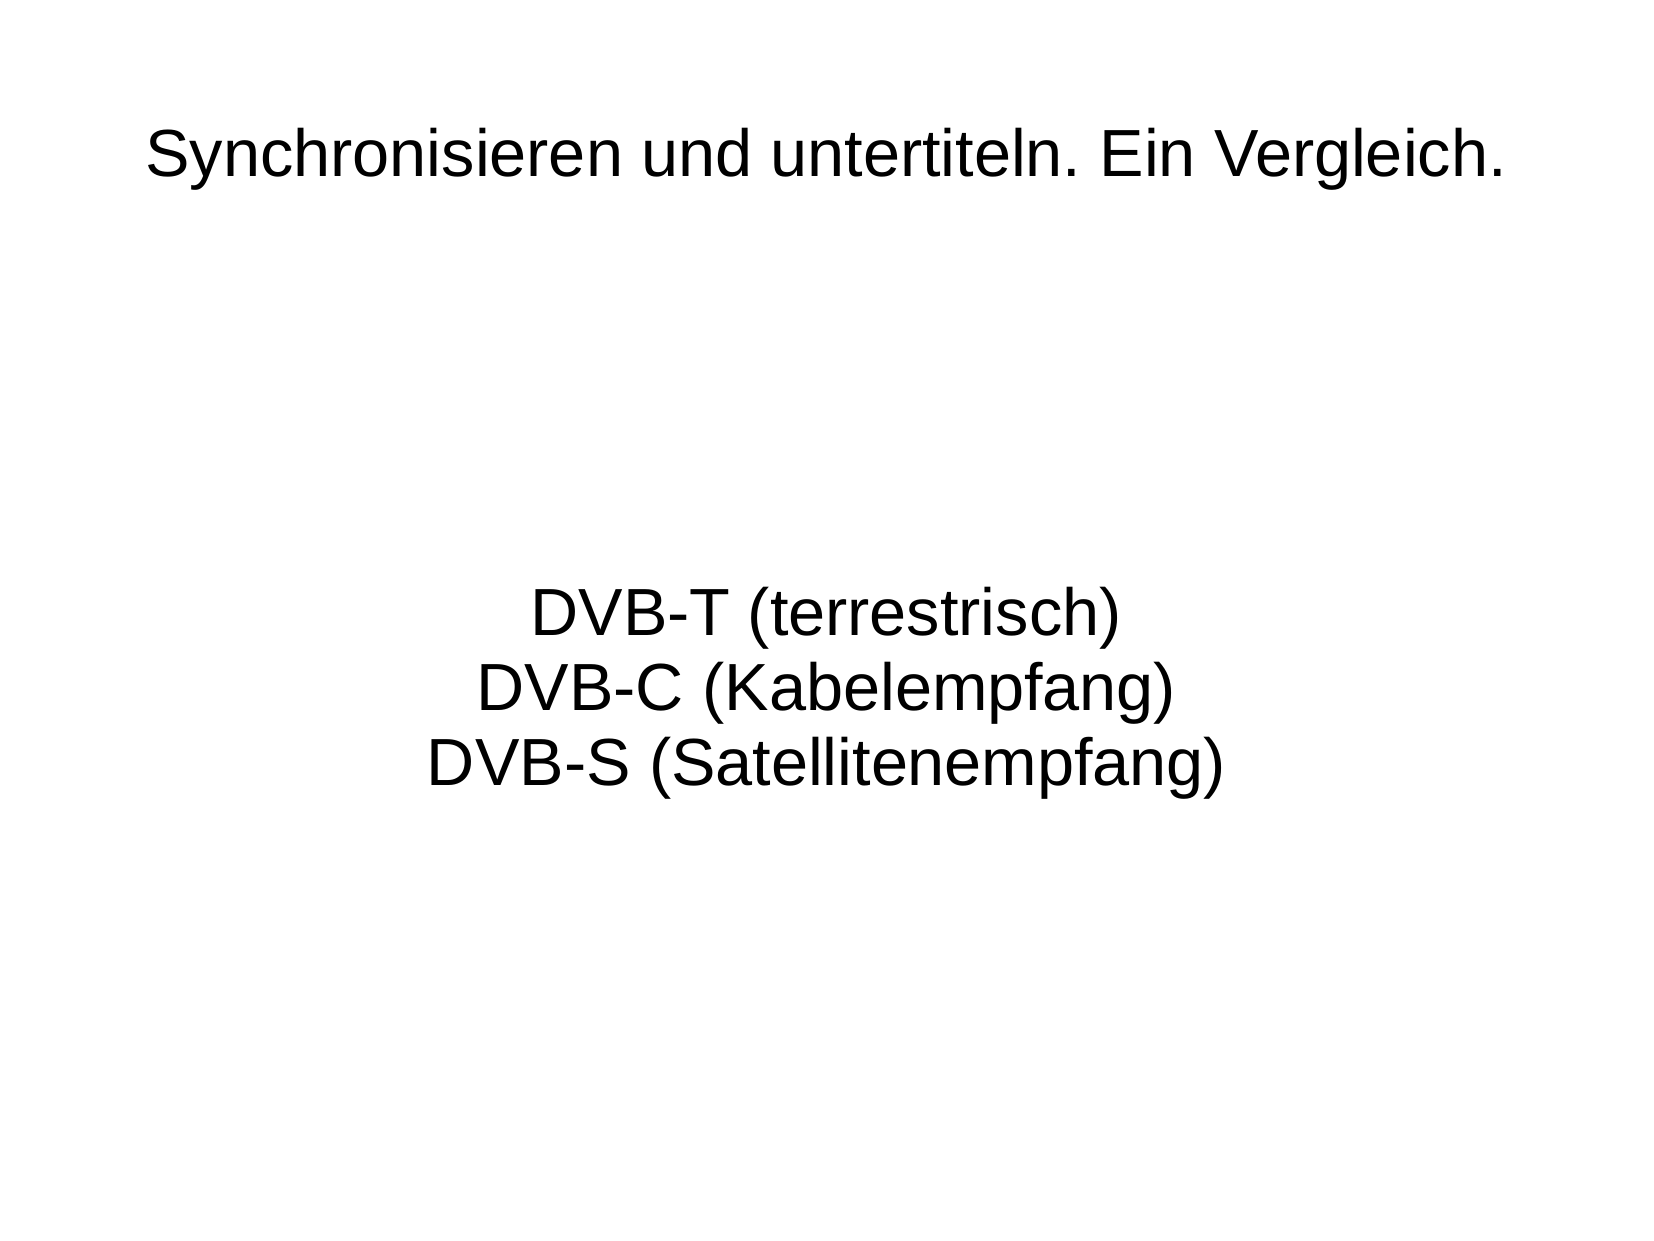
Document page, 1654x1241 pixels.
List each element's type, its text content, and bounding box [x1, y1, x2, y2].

title Synchronisieren und untertiteln. Ein Vergleich. [82, 49, 1571, 257]
subtitle DVB-T (terrestrisch) DVB-C (Kabelempfang) DVB-S (Satellitenempfang) [82, 290, 1571, 1010]
